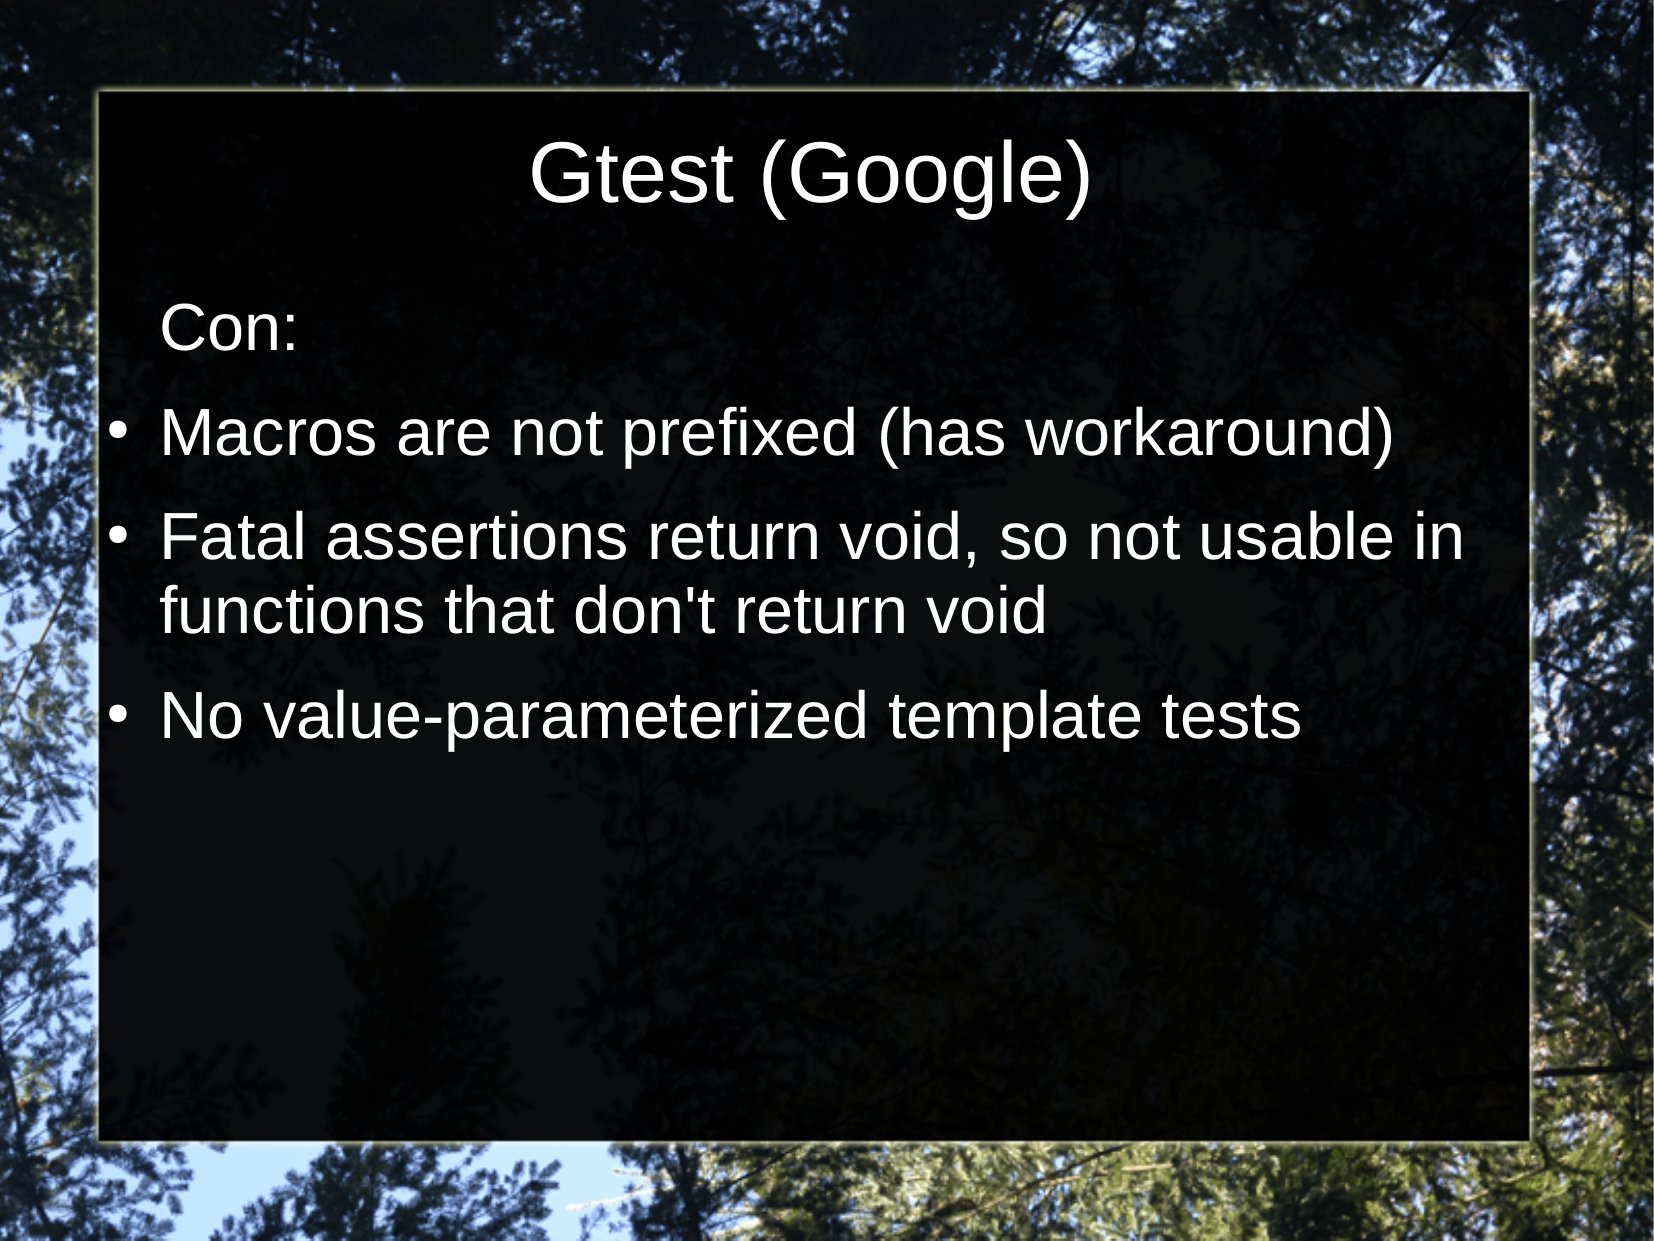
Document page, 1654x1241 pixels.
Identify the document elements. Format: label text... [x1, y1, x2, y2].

list Con: Macros are not prefixed (has workaround) Fatal assertions return void, so not usable in functions that don't return void No value-parameterized template tests [88, 290, 1536, 1109]
title Gtest (Google) [88, 88, 1536, 257]
picture [0, 0, 1654, 1241]
